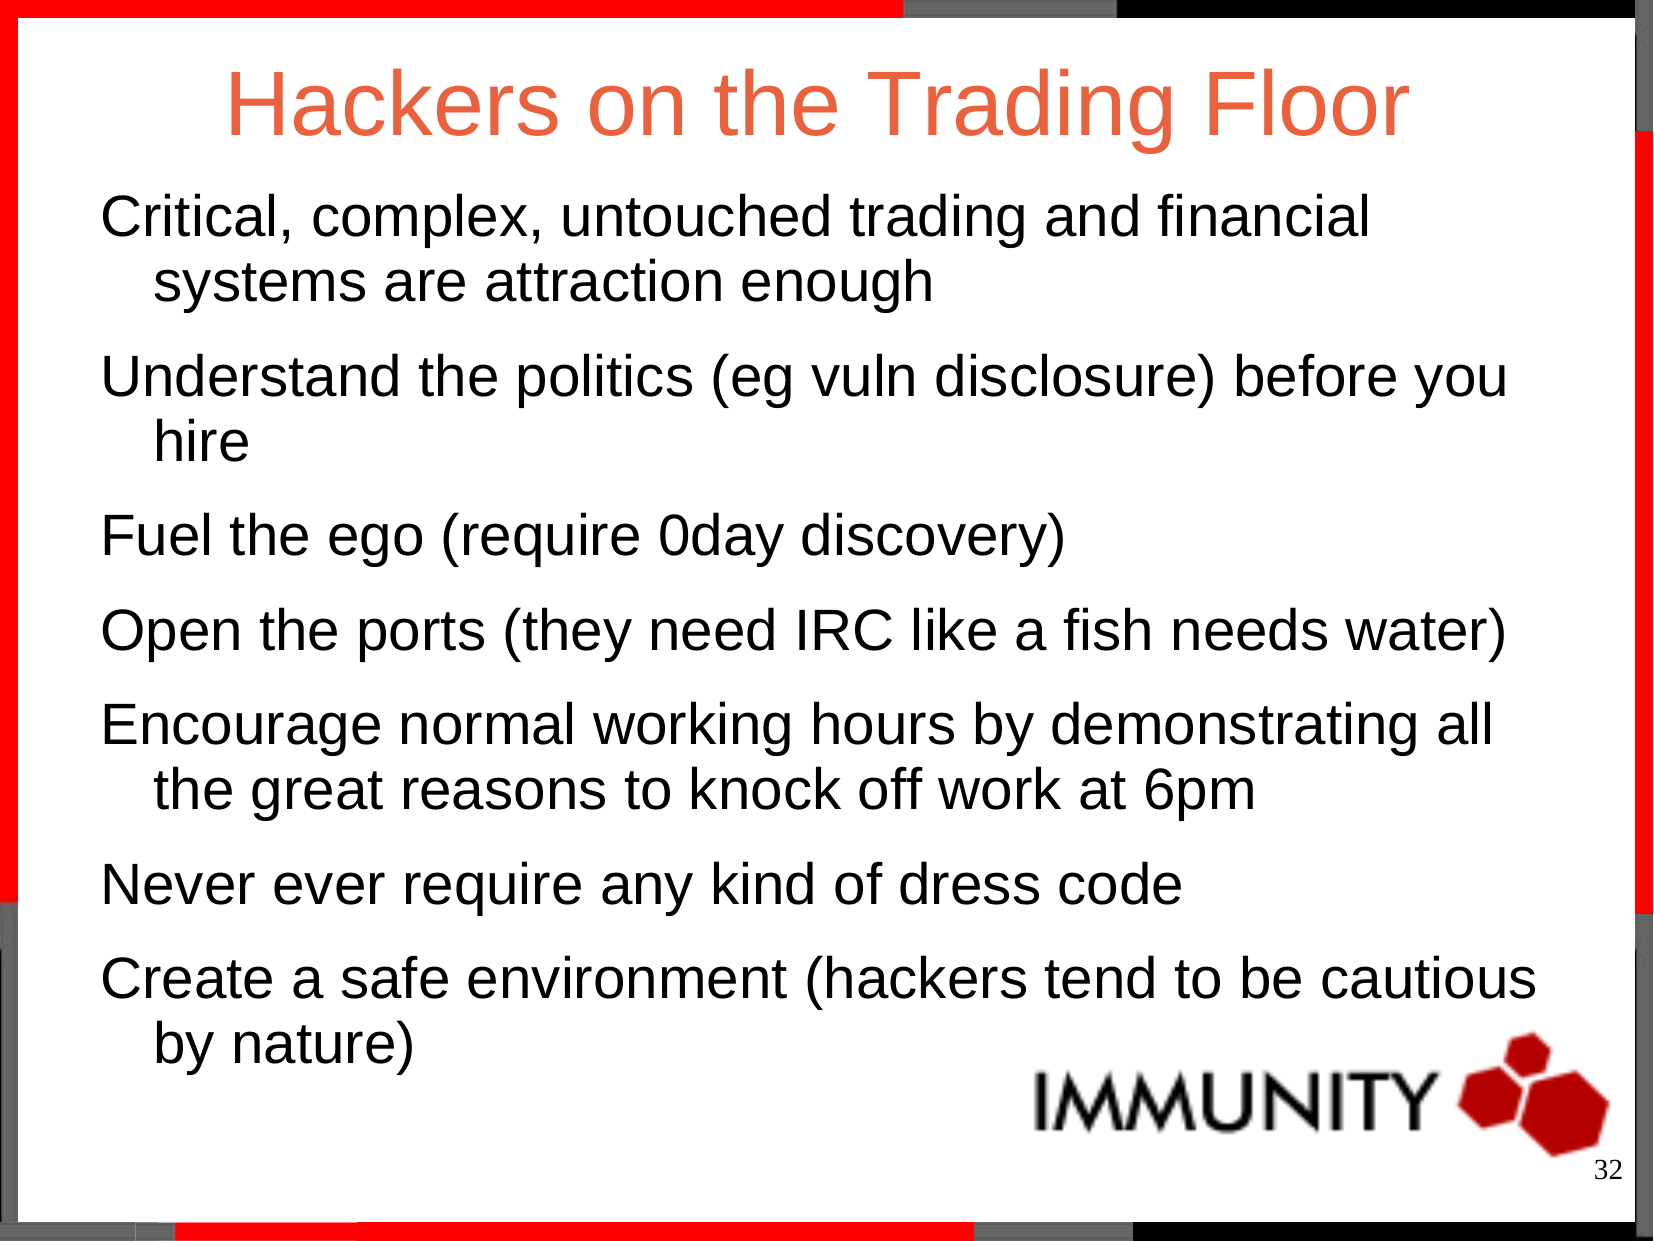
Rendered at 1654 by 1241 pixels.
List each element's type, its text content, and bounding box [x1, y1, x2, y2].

list Critical, complex, untouched trading and financial systems are attraction enough Understand the politics (eg vuln disclosure) before you hire Fuel the ego (require 0day discovery) Open the ports (they need IRC like a fish needs water) Encourage normal working hours by demonstrating all the great reasons to knock off work at 6pm Never ever require any kind of dress code Create a safe environment (hackers tend to be cautious by nature) [82, 183, 1571, 1077]
picture [0, 0, 1653, 1241]
title Hackers on the Trading Floor [75, 7, 1563, 200]
